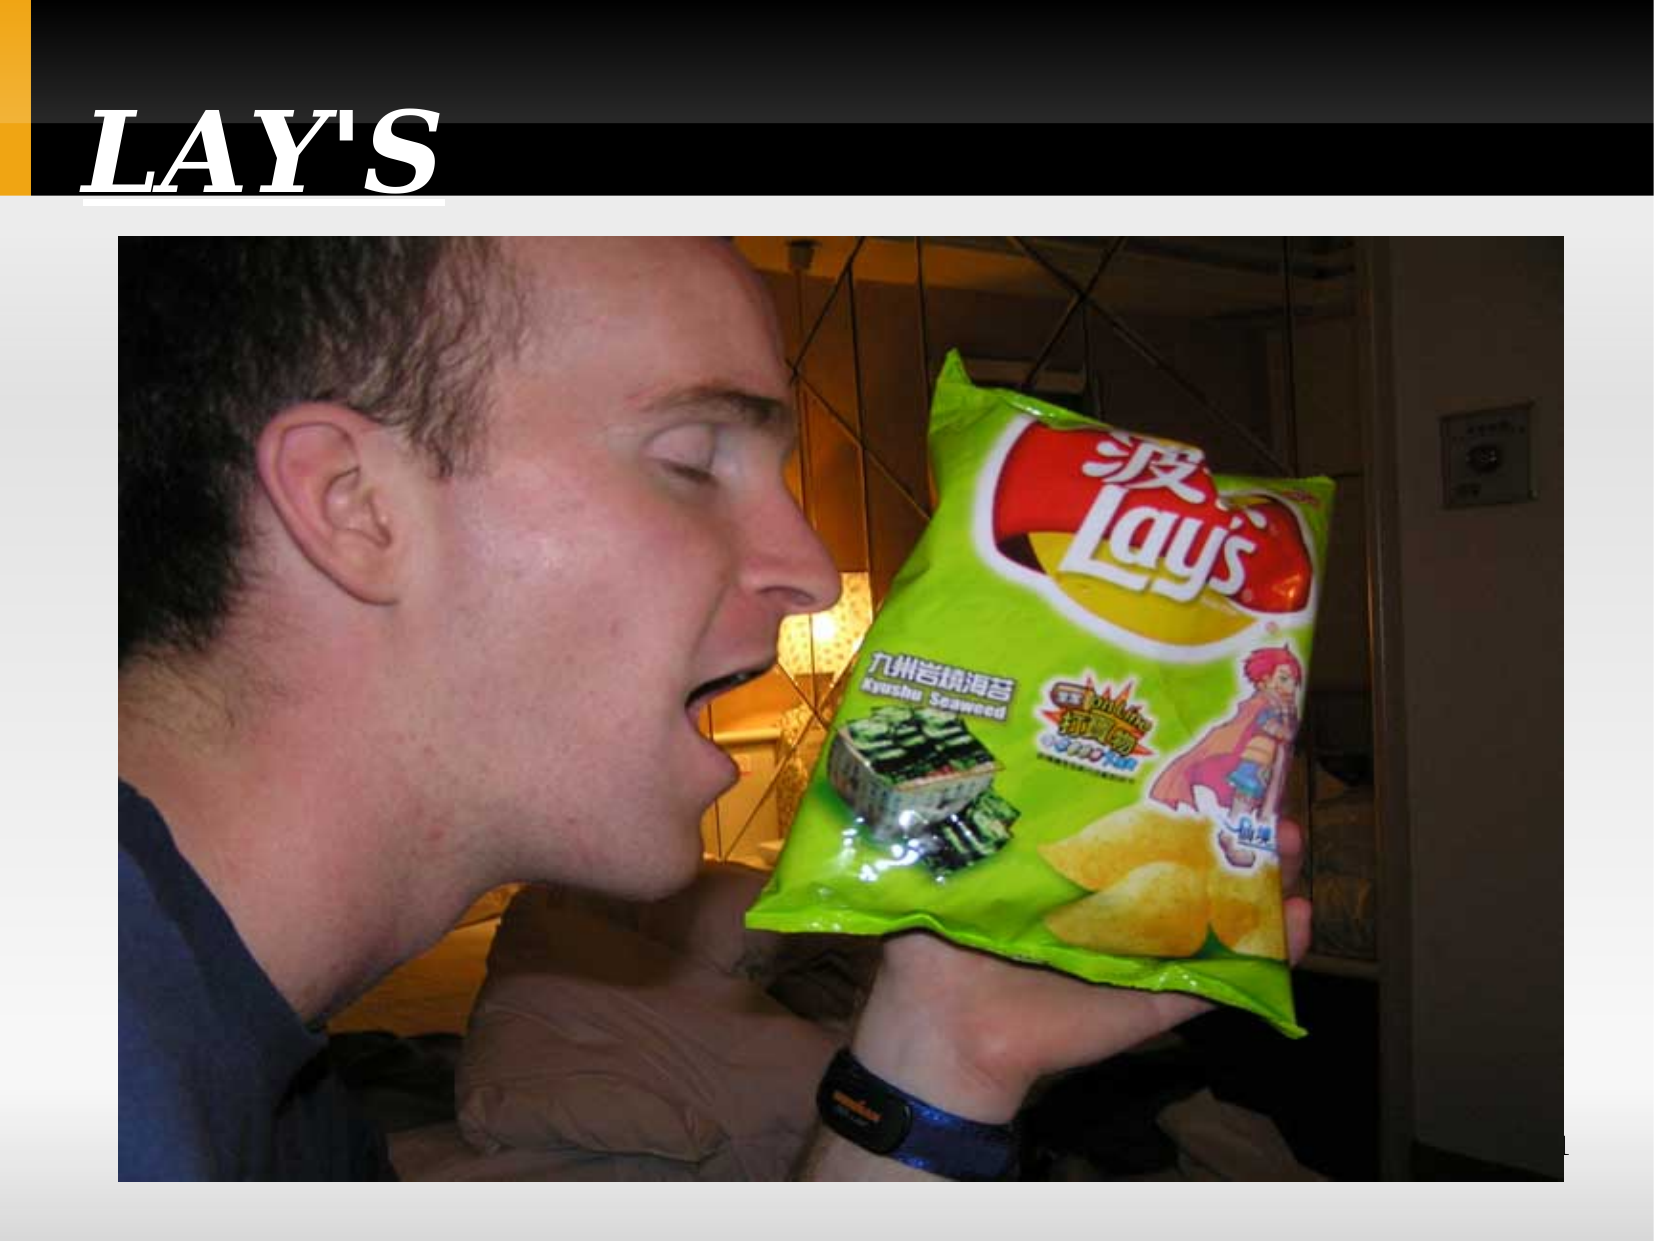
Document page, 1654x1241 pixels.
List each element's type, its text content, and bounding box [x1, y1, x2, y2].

picture [0, 0, 1654, 1241]
title LAY'S [82, 49, 1571, 257]
